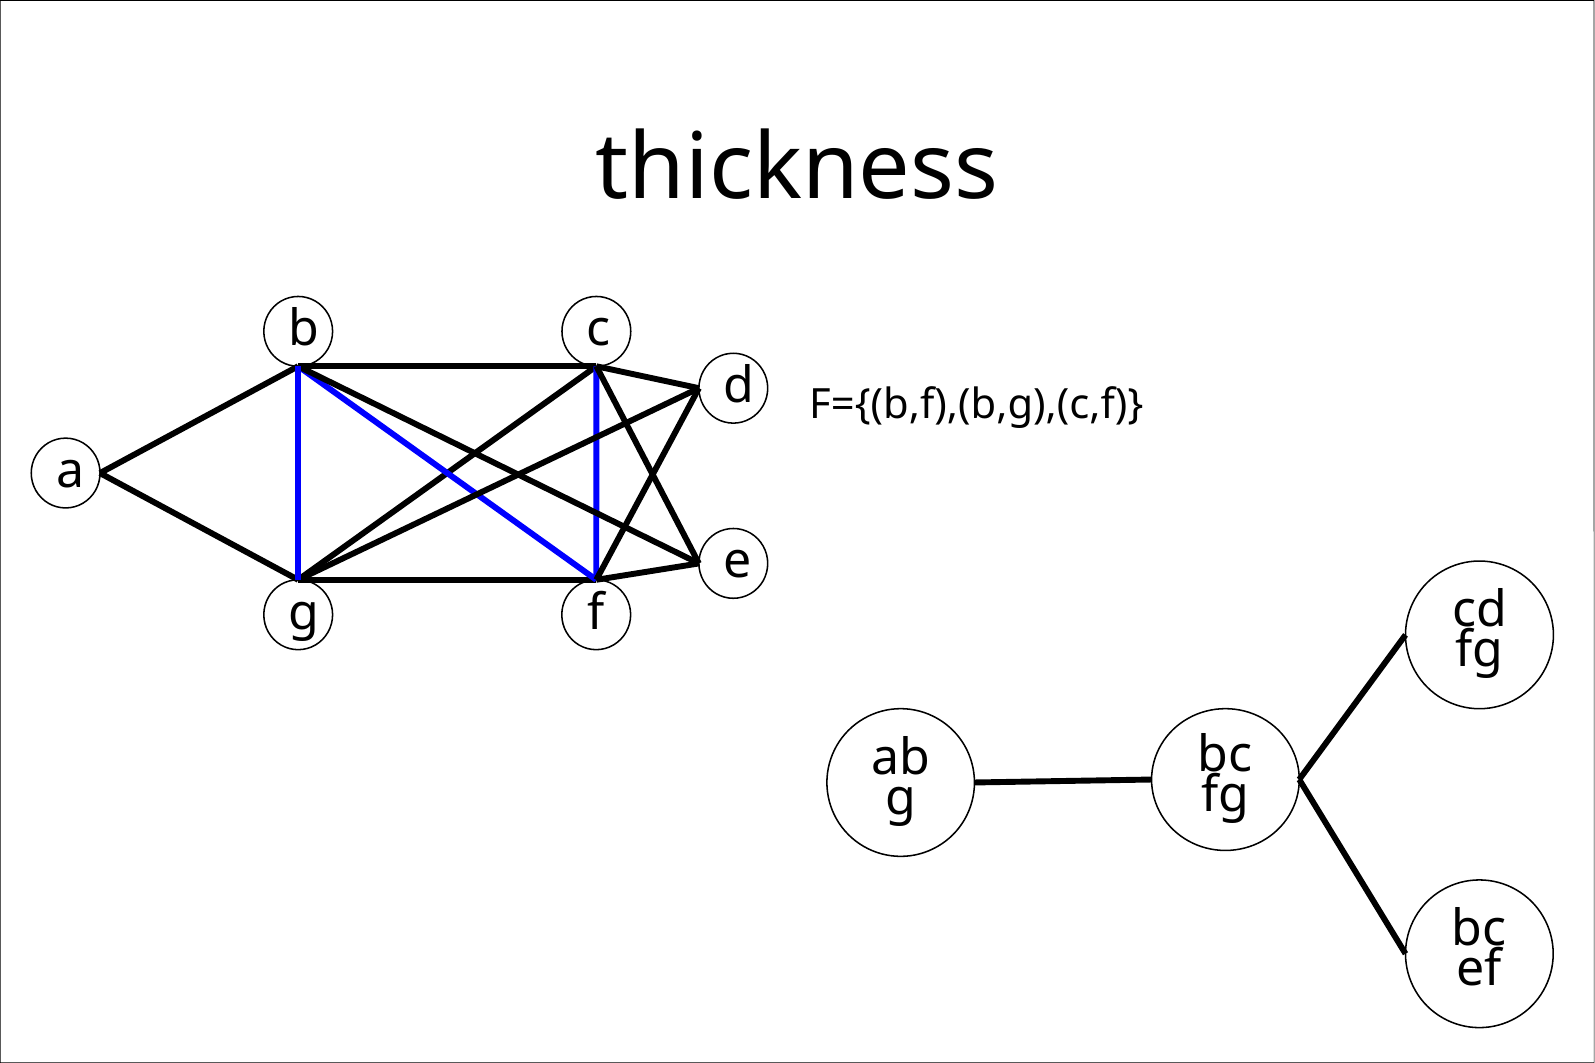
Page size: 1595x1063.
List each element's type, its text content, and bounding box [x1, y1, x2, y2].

text_box F={(b,f),(b,g),(c,f)} [809, 377, 1282, 424]
text_box bc ef [1405, 879, 1554, 1028]
text_box g [263, 580, 333, 650]
text_box e [699, 528, 768, 599]
text_box c [561, 296, 631, 365]
text_box d [699, 353, 768, 424]
title thickness [117, 77, 1478, 275]
text_box <番号> [1143, 944, 1441, 1018]
text_box b [263, 296, 333, 366]
text_box abg [826, 708, 975, 857]
text_box f [561, 581, 631, 650]
text_box bc fg [1151, 708, 1299, 851]
text_box cd fg [1405, 561, 1554, 709]
text_box a [31, 438, 100, 508]
